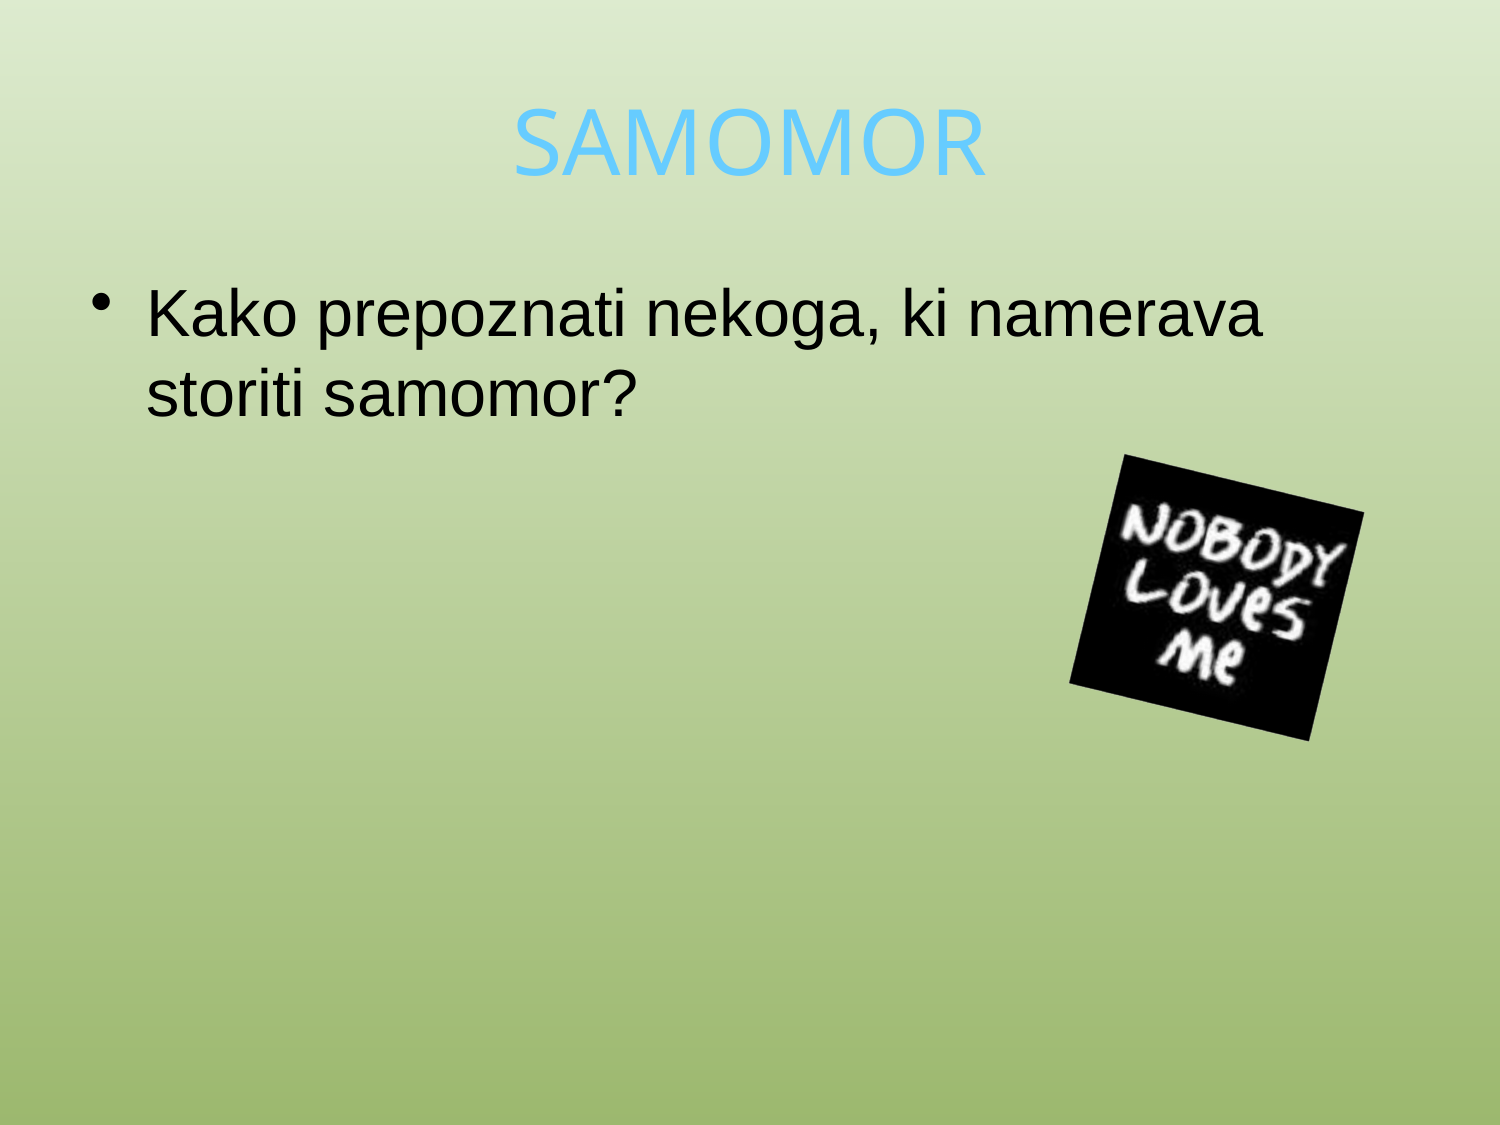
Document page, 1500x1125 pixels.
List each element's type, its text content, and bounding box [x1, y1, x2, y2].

list Kako prepoznati nekoga, ki namerava storiti samomor? [75, 262, 1425, 1005]
title SAMOMOR [75, 45, 1425, 233]
picture [1068, 453, 1365, 742]
